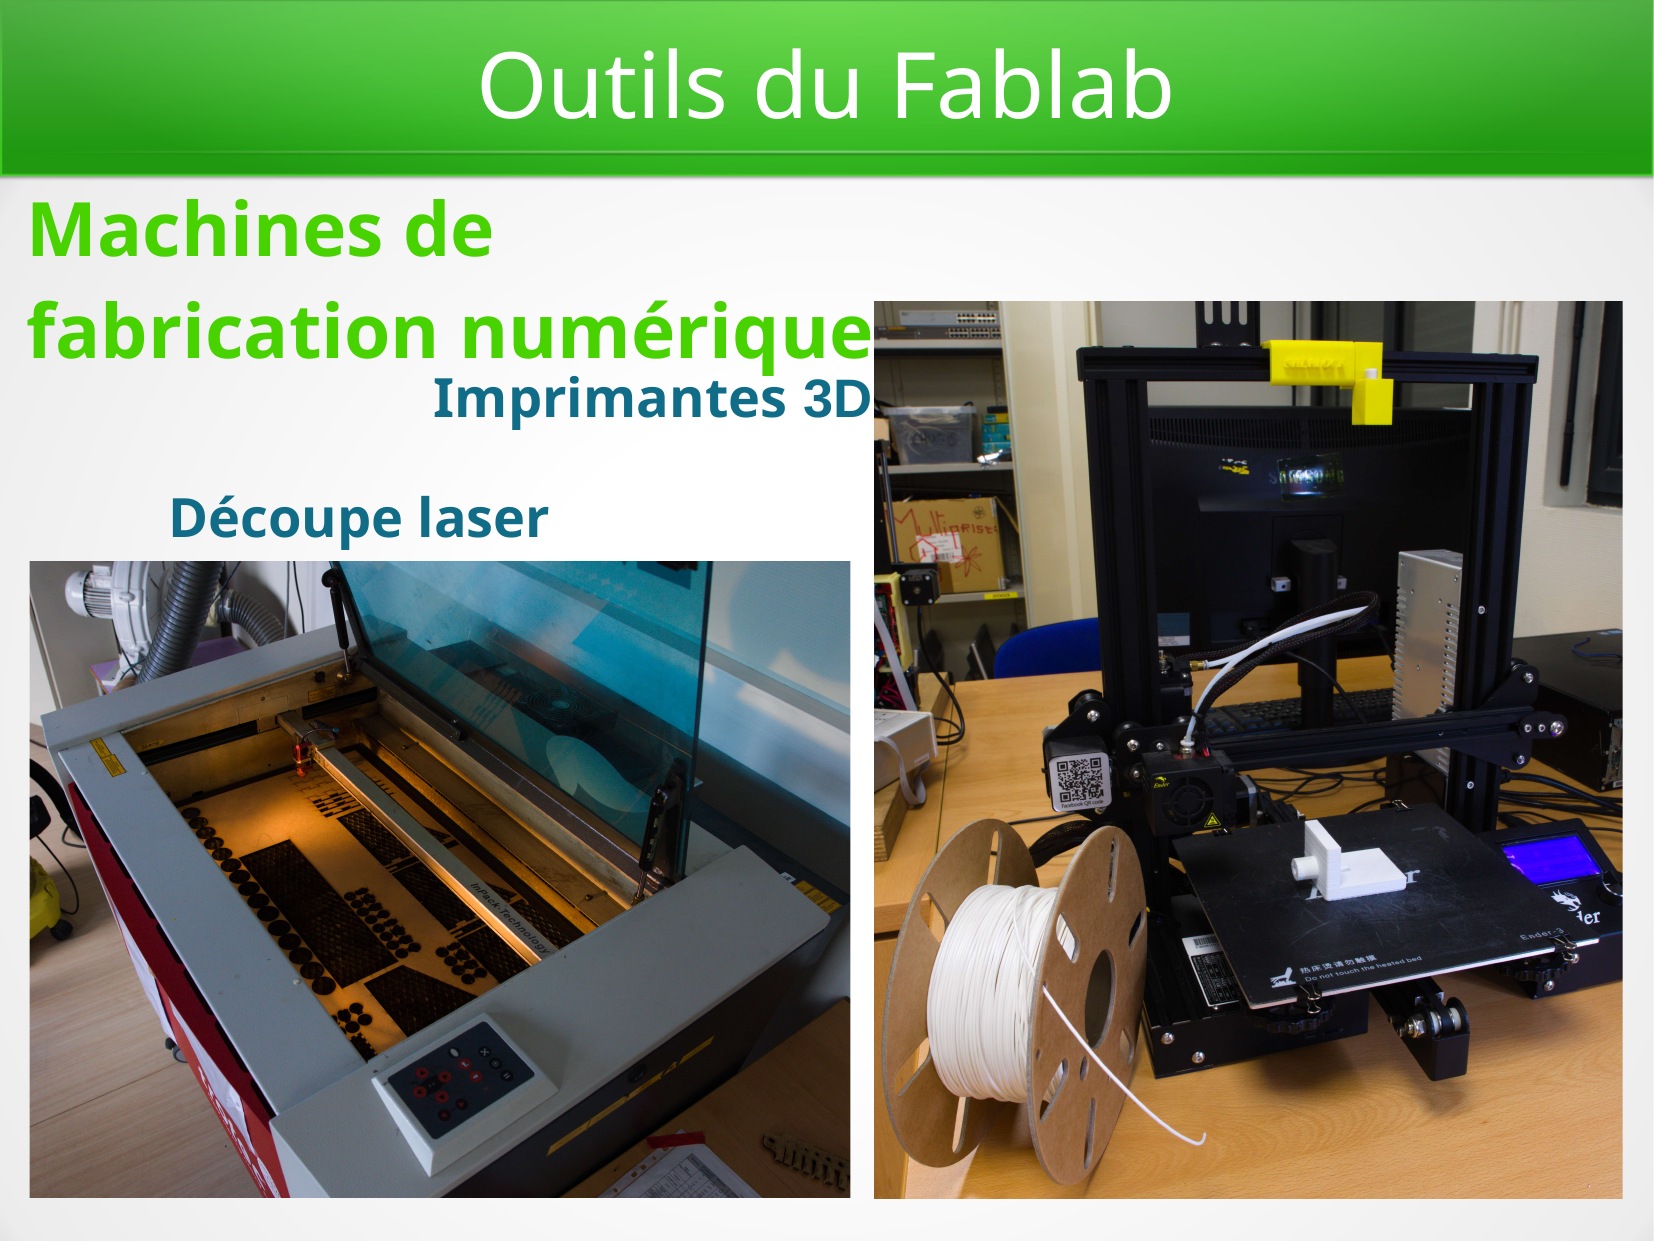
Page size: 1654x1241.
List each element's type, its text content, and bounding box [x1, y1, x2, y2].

picture [0, 0, 1654, 1241]
text_box Découpe laser [153, 472, 638, 552]
text_box Machines de fabrication numérique [11, 168, 934, 378]
text_box Imprimantes 3D [419, 351, 951, 497]
title Outils du Fablab [82, 11, 1571, 154]
